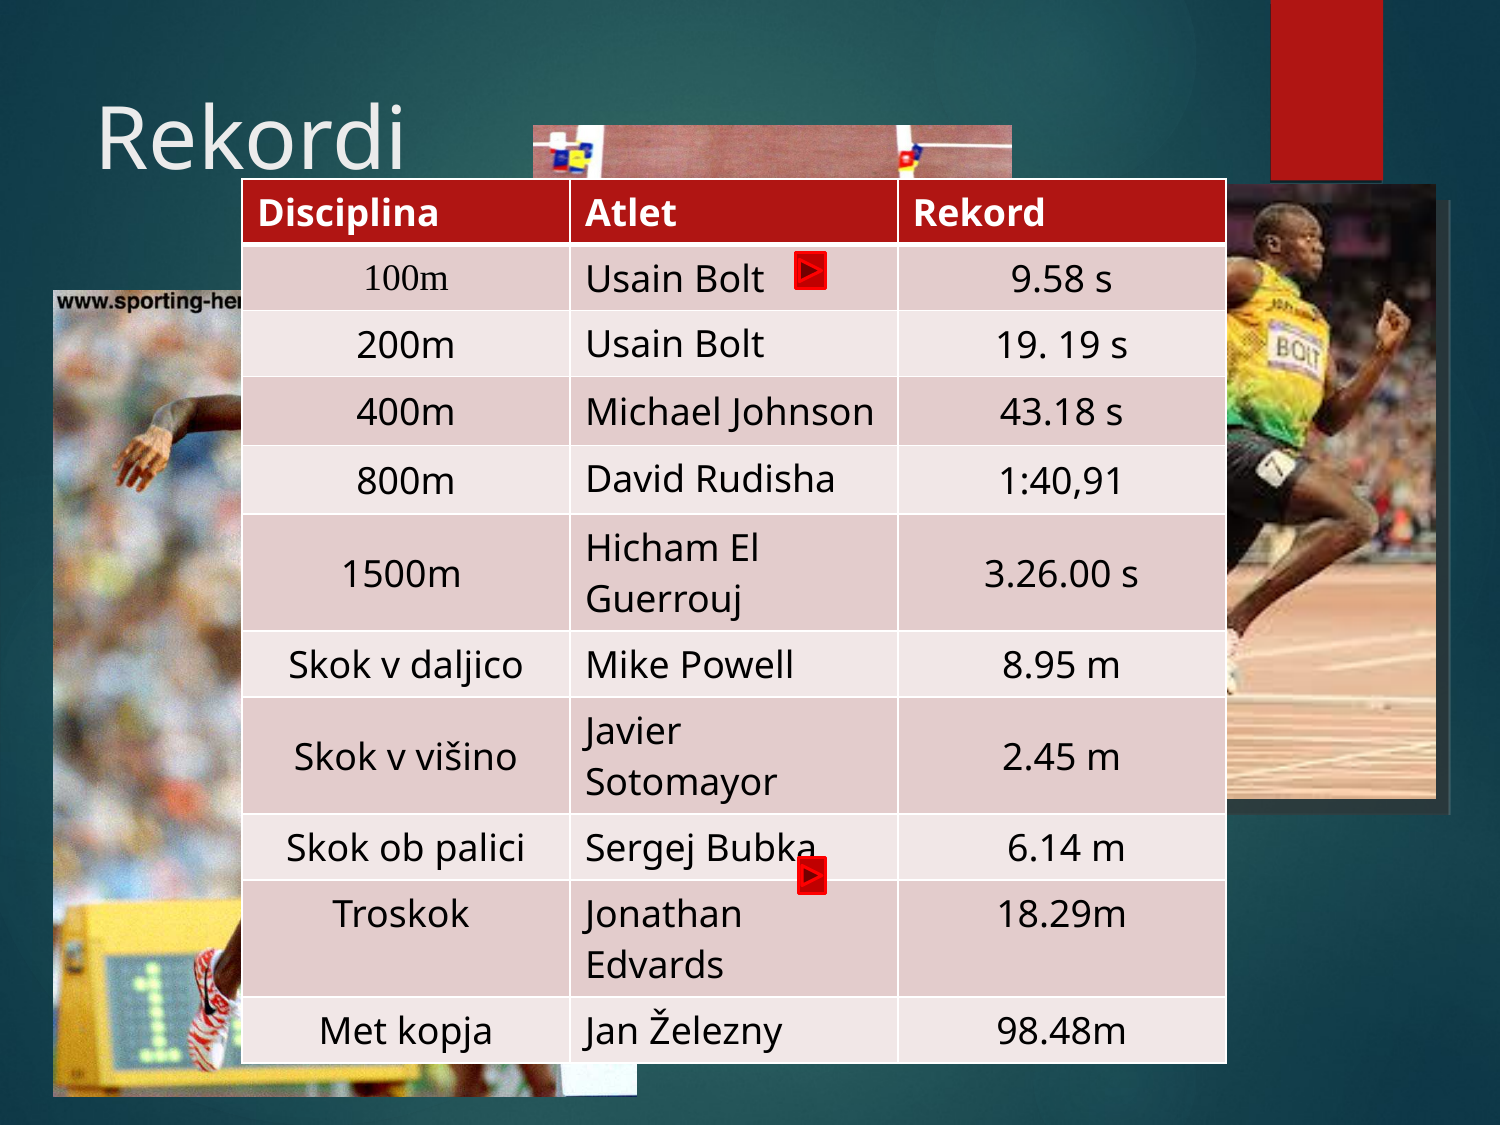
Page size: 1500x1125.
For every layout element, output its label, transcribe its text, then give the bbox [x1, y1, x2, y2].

table_cell Met kopja [243, 998, 569, 1062]
table_cell 9.58 s [899, 247, 1225, 310]
table_cell Jan Železny [571, 998, 897, 1062]
table_cell Skok ob palici [243, 815, 569, 879]
table_header Atlet [571, 180, 897, 242]
title Rekordi [79, 74, 1237, 304]
table_cell 1:40,91 [899, 446, 1225, 513]
table_cell 200m [243, 311, 569, 376]
text_box [798, 857, 826, 894]
table_cell Troskok [243, 881, 569, 996]
table_cell 400m [243, 377, 569, 445]
table_cell 2.45 m [899, 698, 1225, 813]
table_cell Michael Johnson [571, 377, 897, 445]
table_cell 3.26.00 s [899, 515, 1225, 630]
table_cell Hicham El Guerrouj [571, 515, 897, 630]
table_cell 18.29m [899, 881, 1225, 996]
table_cell 19. 19 s [899, 311, 1225, 376]
table_cell Skok v daljico [243, 632, 569, 696]
table_cell 100m [243, 247, 569, 310]
table_header Disciplina [243, 180, 569, 242]
table_cell 8.95 m [899, 632, 1225, 696]
table_cell Mike Powell [571, 632, 897, 696]
picture [0, 0, 1500, 1125]
text_box [795, 252, 826, 289]
table_cell Jonathan Edvards [571, 881, 897, 996]
table_cell Skok v višino [243, 698, 569, 813]
table_cell Javier Sotomayor [571, 698, 897, 813]
table_cell 43.18 s [899, 377, 1225, 445]
table_cell 800m [243, 446, 569, 513]
table_cell David Rudisha [571, 446, 897, 513]
table_cell 6.14 m [899, 815, 1225, 879]
table_cell Sergej Bubka [571, 815, 897, 879]
table_cell 98.48m [899, 998, 1225, 1062]
table_cell Usain Bolt [571, 247, 897, 310]
table_cell 1500m [243, 515, 569, 630]
table_cell Usain Bolt [571, 311, 897, 376]
table_header Rekord [899, 180, 1225, 242]
